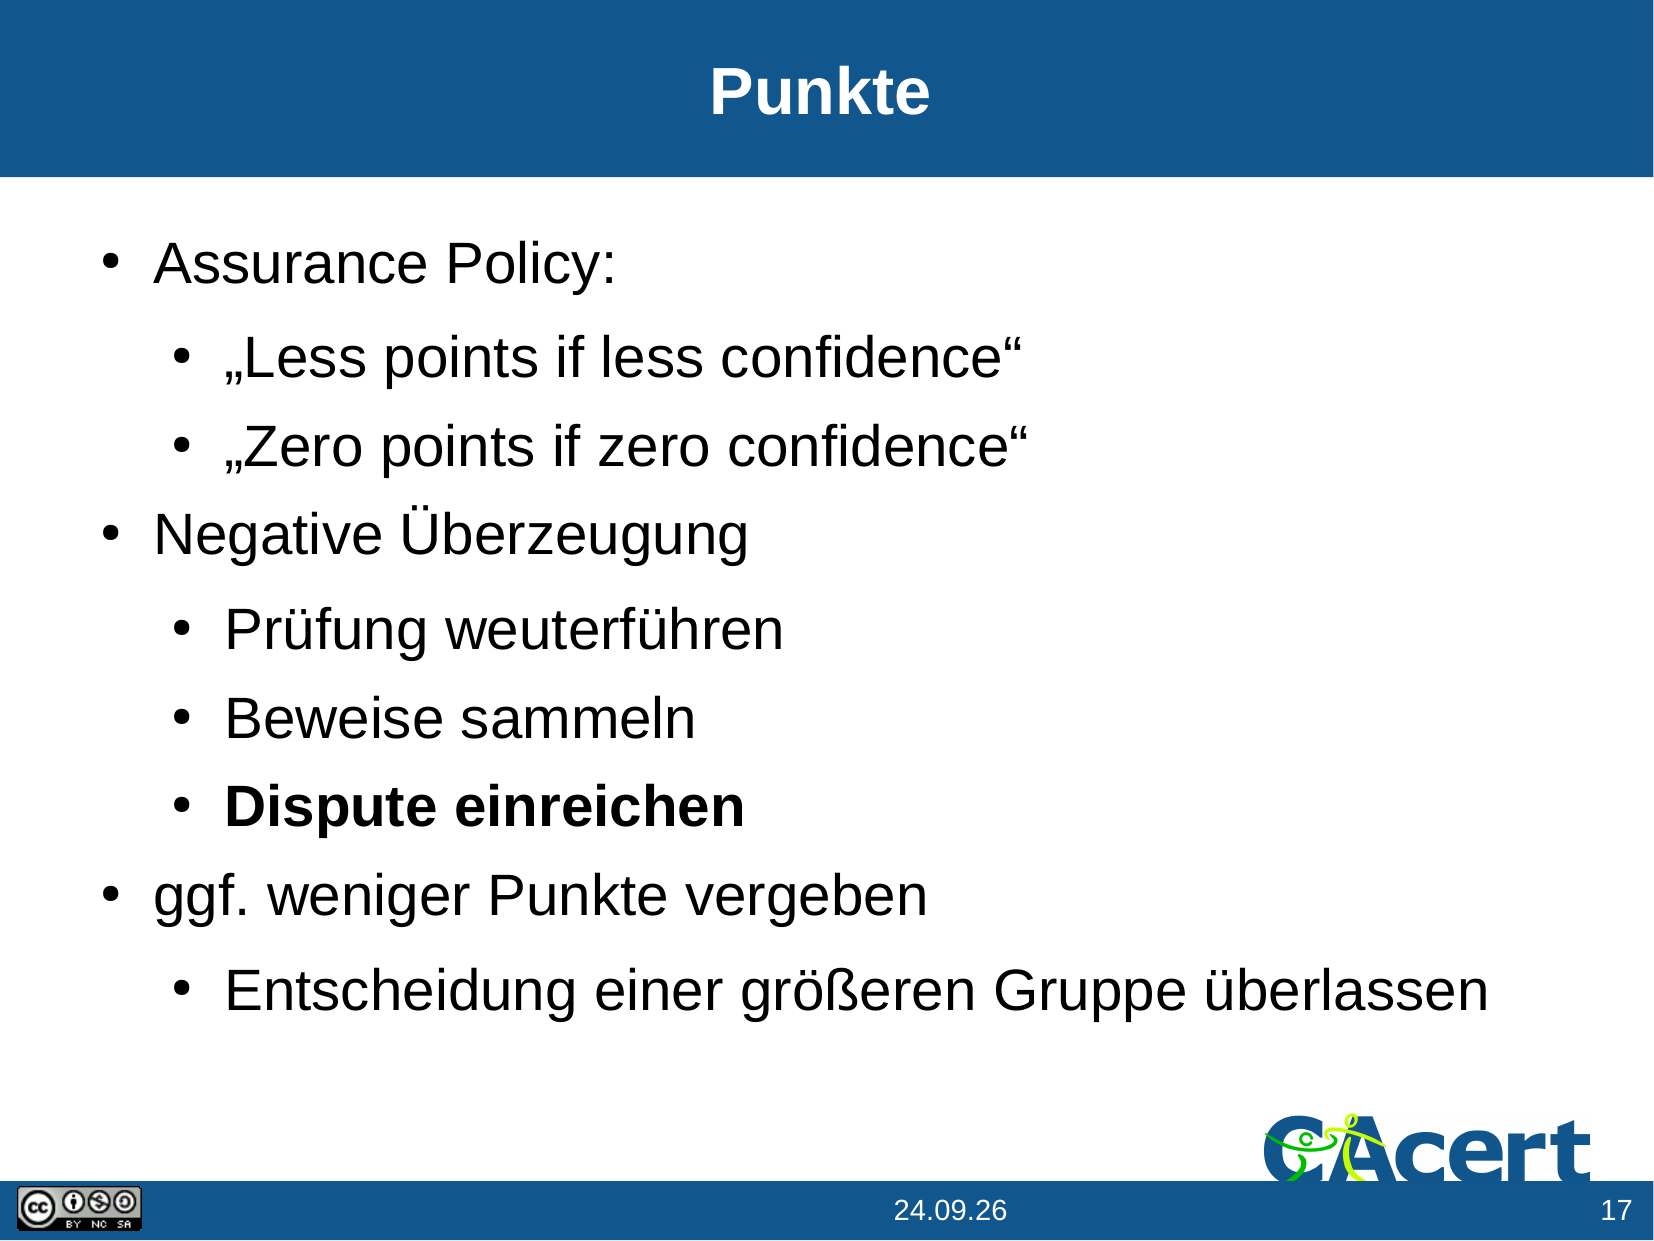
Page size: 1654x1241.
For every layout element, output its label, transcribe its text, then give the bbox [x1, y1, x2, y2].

list Assurance Policy: „Less points if less confidence“ „Zero points if zero confidence“ Negative Überzeugung Prüfung weuterführen Beweise sammeln Dispute einreichen ggf. weniger Punkte vergeben Entscheidung einer größeren Gruppe überlassen [82, 230, 1571, 1103]
picture [17, 1186, 142, 1231]
title Punkte [76, 17, 1565, 166]
picture [1263, 1112, 1591, 1181]
